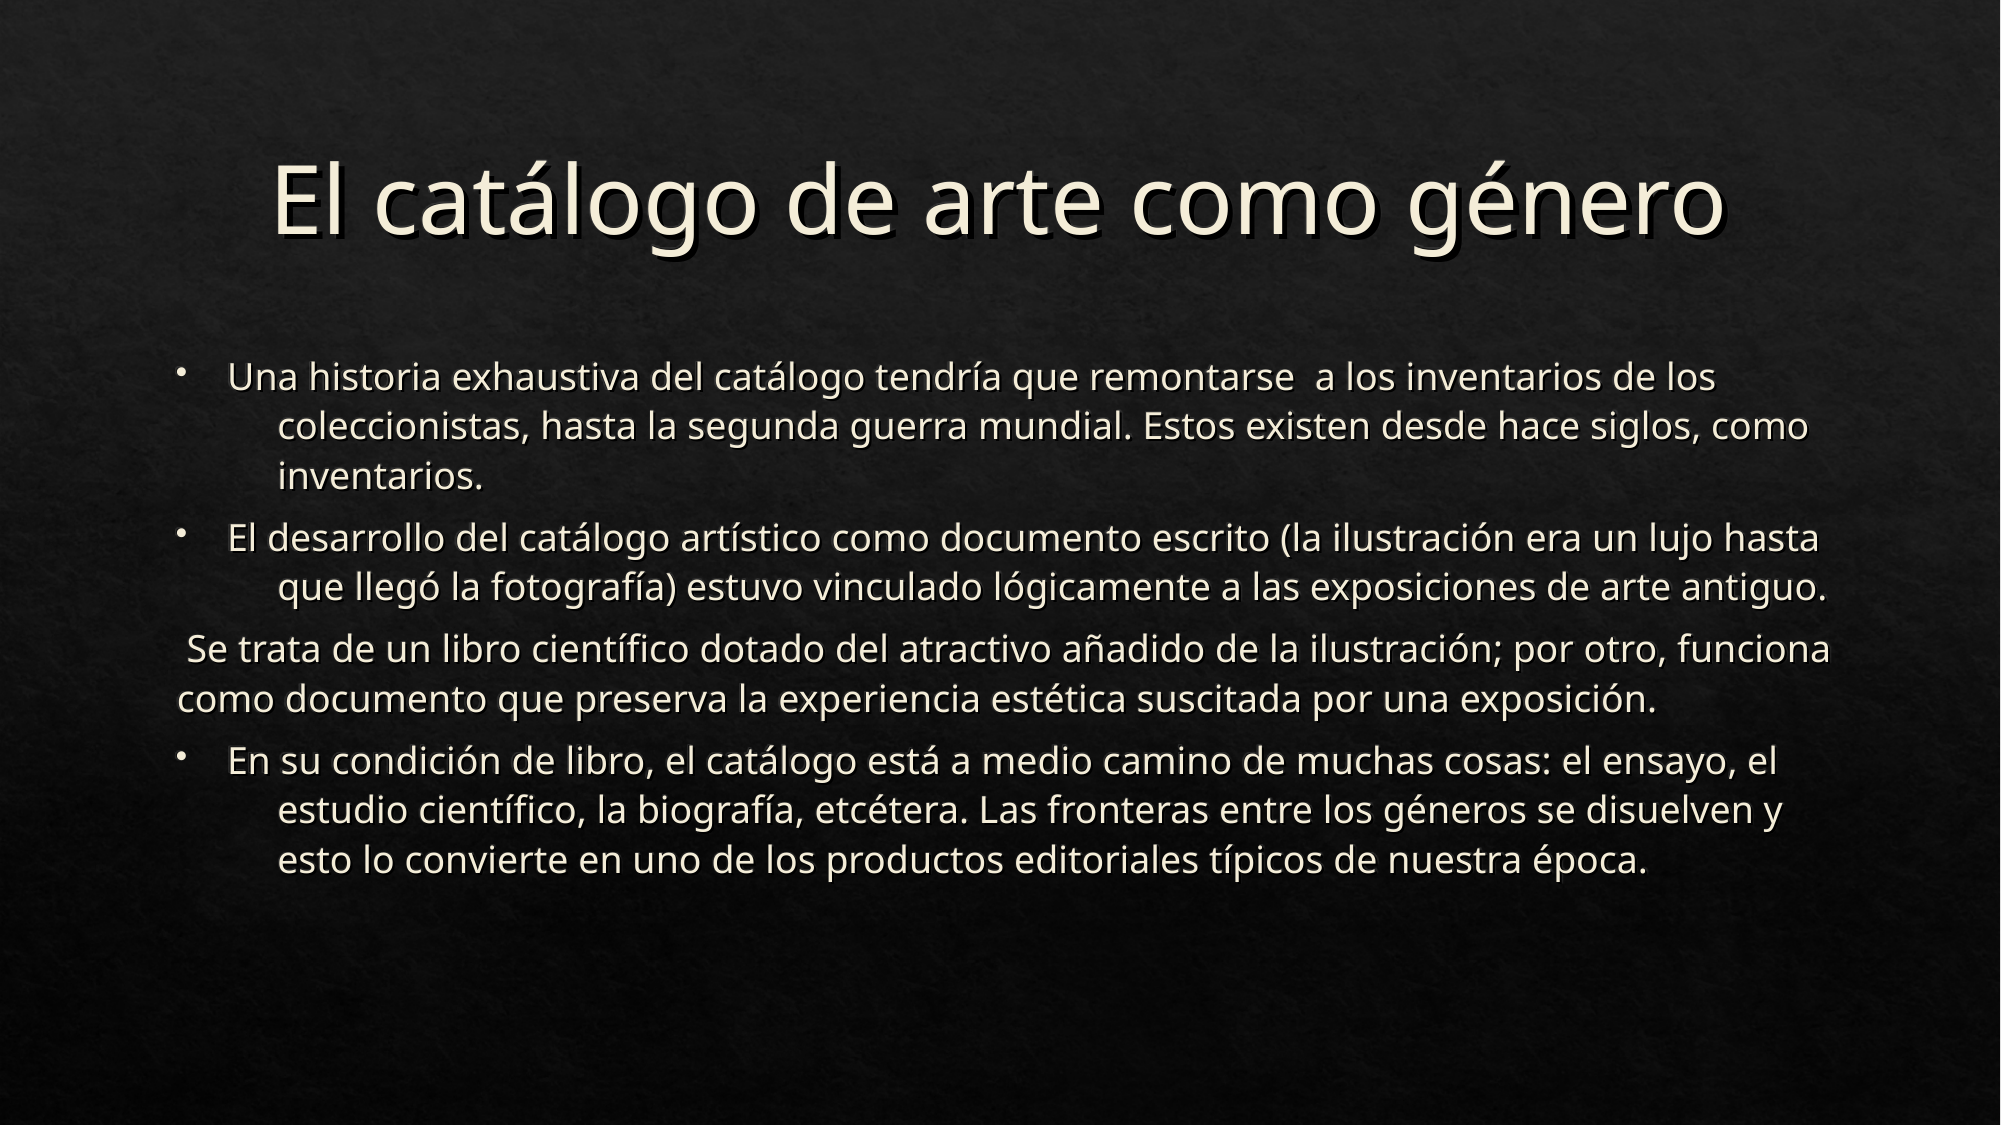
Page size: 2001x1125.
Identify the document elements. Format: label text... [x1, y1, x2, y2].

list Una historia exhaustiva del catálogo tendría que remontarse a los inventarios de los coleccionistas, hasta la segunda guerra mundial. Estos existen desde hace siglos, como inventarios. El desarrollo del catálogo artístico como documento escrito (la ilustración era un lujo hasta que llegó la fotografía) estuvo vinculado lógicamente a las exposiciones de arte antiguo. Se trata de un libro científico dotado del atractivo añadido de la ilustración; por otro, funciona como documento que preserva la experiencia estética suscitada por una exposición. En su condición de libro, el catálogo está a medio camino de muchas cosas: el ensayo, el estudio científico, la biografía, etcétera. Las fronteras entre los géneros se disuelven y esto lo convierte en uno de los productos editoriales típicos de nuestra época. [149, 340, 1849, 951]
title El catálogo de arte como género [149, 99, 1849, 307]
